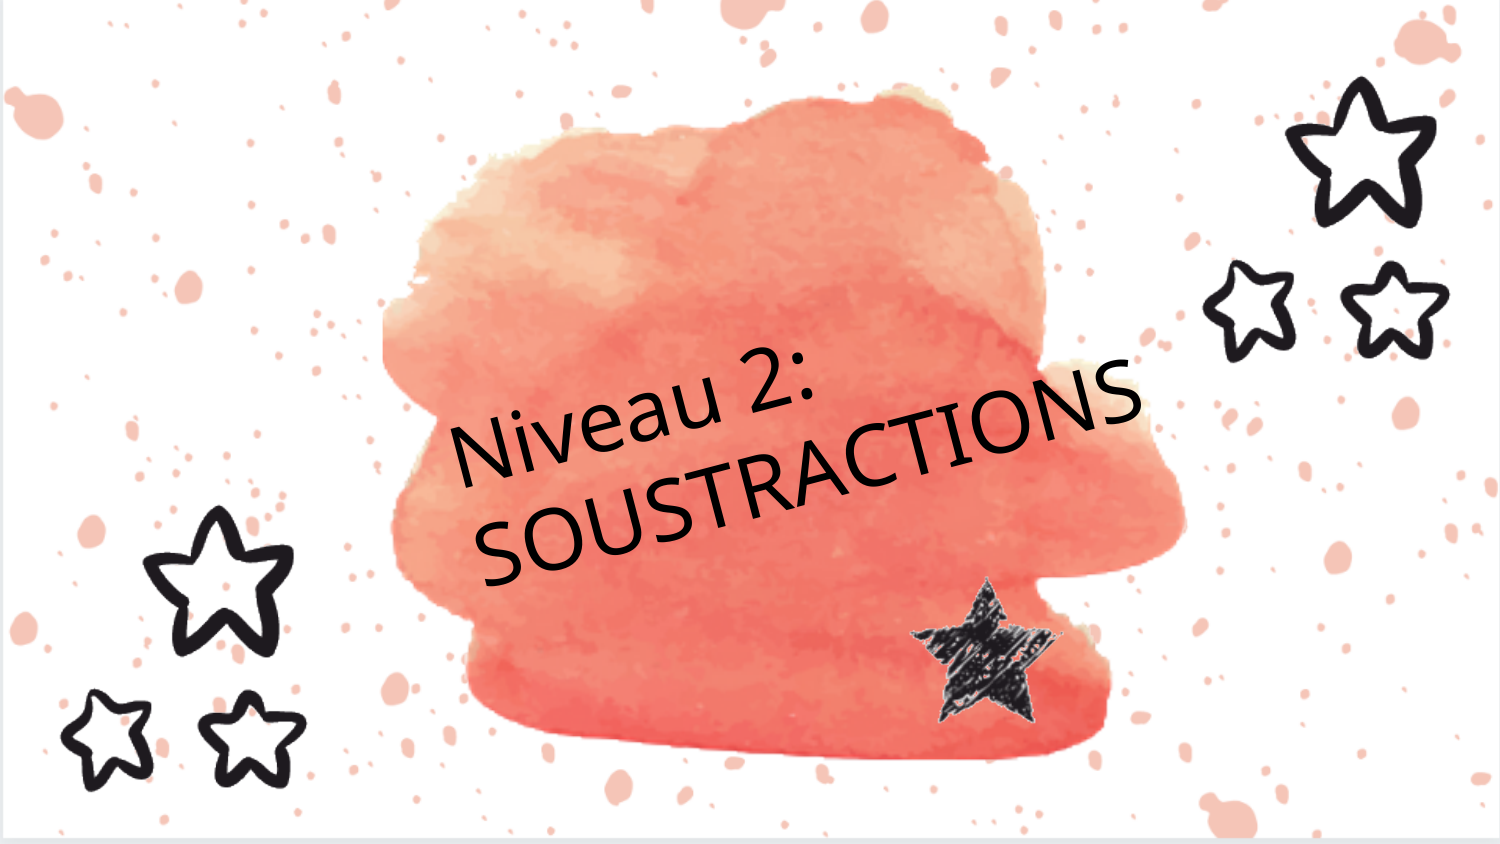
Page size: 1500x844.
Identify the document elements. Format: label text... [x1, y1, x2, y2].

picture [0, 0, 1500, 844]
text_box Niveau 2: SOUSTRACTIONS [417, 205, 1224, 627]
